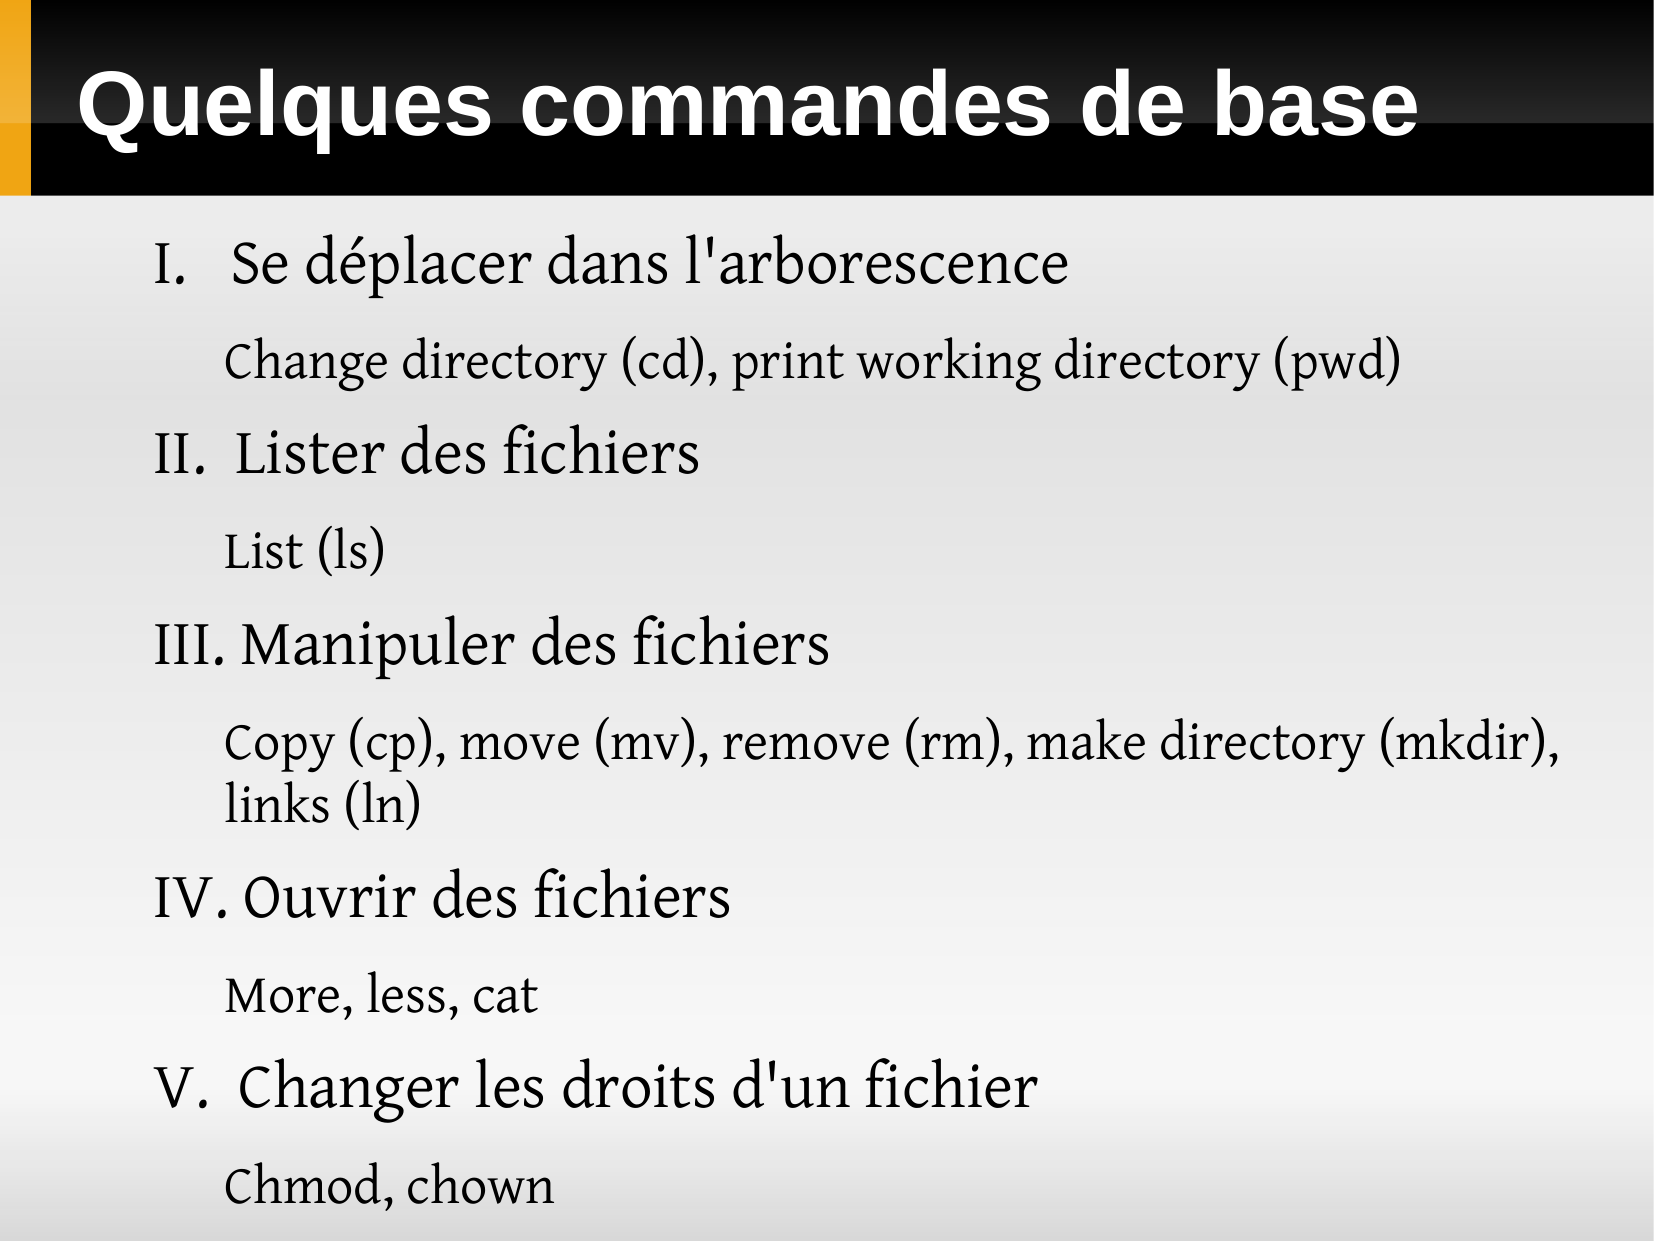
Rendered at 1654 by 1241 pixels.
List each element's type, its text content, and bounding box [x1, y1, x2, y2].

list I. Se déplacer dans l'arborescence Change directory (cd), print working directory (pwd) II. Lister des fichiers List (ls) III. Manipuler des fichiers Copy (cp), move (mv), remove (rm), make directory (mkdir), links (ln) IV. Ouvrir des fichiers More, less, cat V. Changer les droits d'un fichier Chmod, chown [82, 226, 1571, 1241]
title Quelques commandes de base [76, 0, 1565, 208]
picture [0, 0, 1654, 1241]
